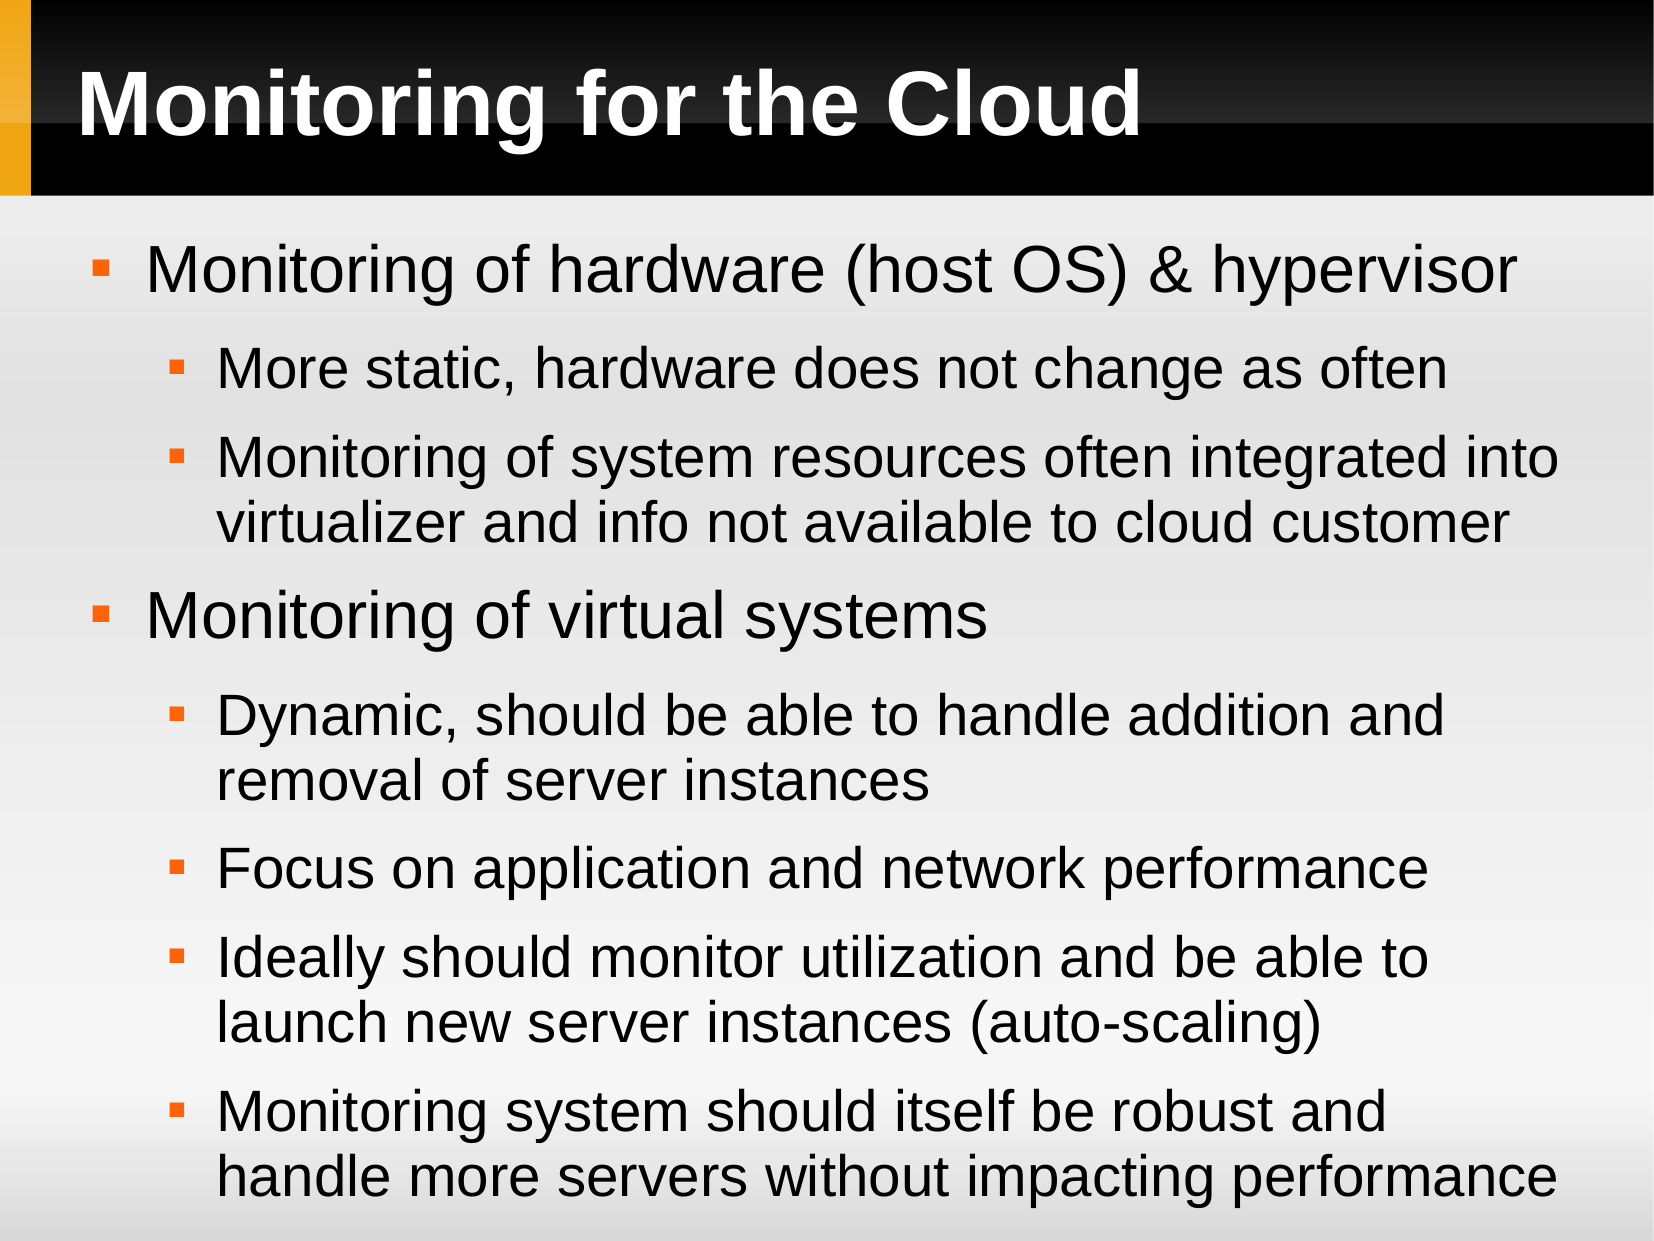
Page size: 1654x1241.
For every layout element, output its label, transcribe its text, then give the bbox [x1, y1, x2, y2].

picture [0, 0, 1654, 1241]
title Monitoring for the Cloud [76, 0, 1565, 208]
list Monitoring of hardware (host OS) & hypervisor More static, hardware does not change as often Monitoring of system resources often integrated into virtualizer and info not available to cloud customer Monitoring of virtual systems Dynamic, should be able to handle addition and removal of server instances Focus on application and network performance Ideally should monitor utilization and be able to launch new server instances (auto-scaling) Monitoring system should itself be robust and handle more servers without impacting performance [75, 231, 1564, 1207]
